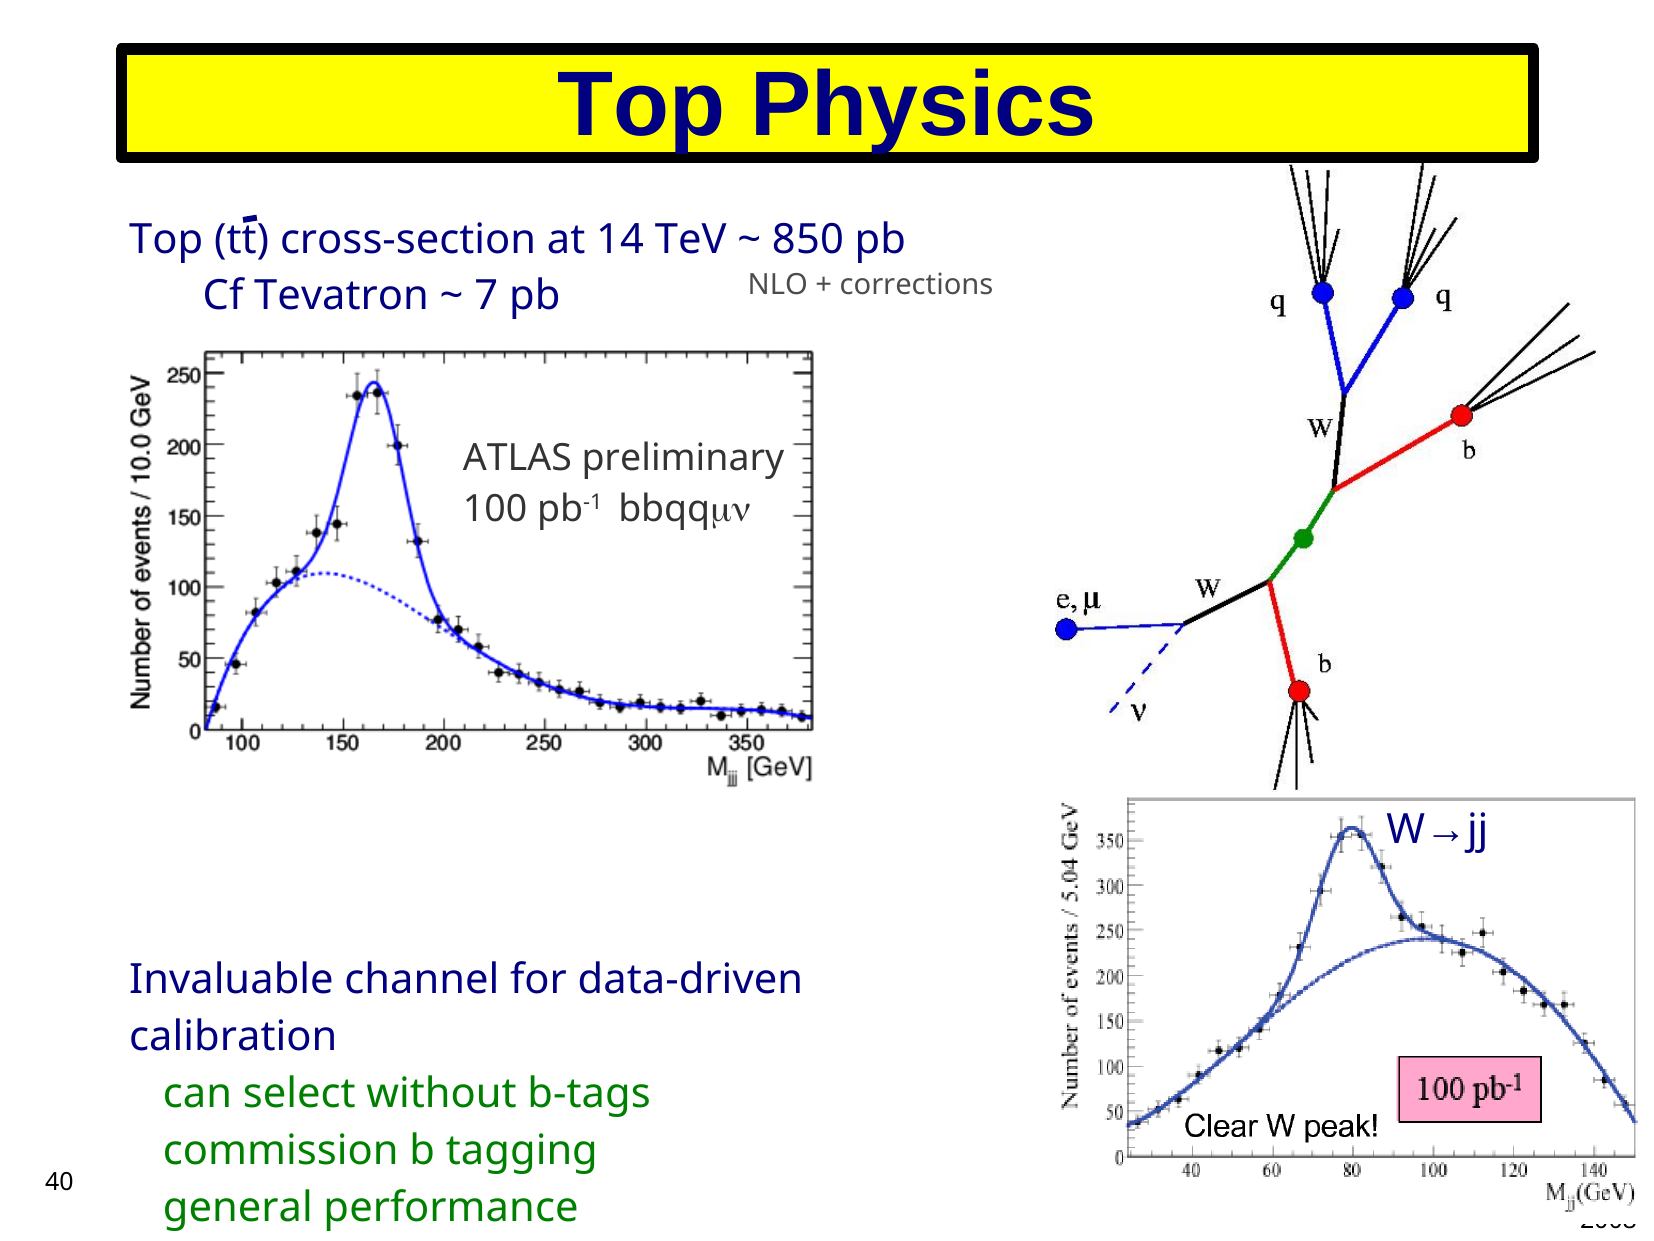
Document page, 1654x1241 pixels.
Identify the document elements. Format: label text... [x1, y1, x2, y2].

picture [94, 343, 841, 798]
text_box ATLAS preliminary 100 pb-1 bbqqmn [462, 430, 794, 524]
title Top Physics [121, 49, 1534, 158]
text_box W→jj [1386, 798, 1495, 848]
text_box Top (tt) cross-section at 14 TeV ~ 850 pb Cf Tevatron ~ 7 pb Invaluable channel for data-driven calibration can select without b-tags commission b tagging general performance calibrate the light jet energy scale with W→jj [129, 208, 968, 1218]
text_box NLO + corrections [747, 263, 981, 298]
picture [1028, 152, 1654, 1224]
